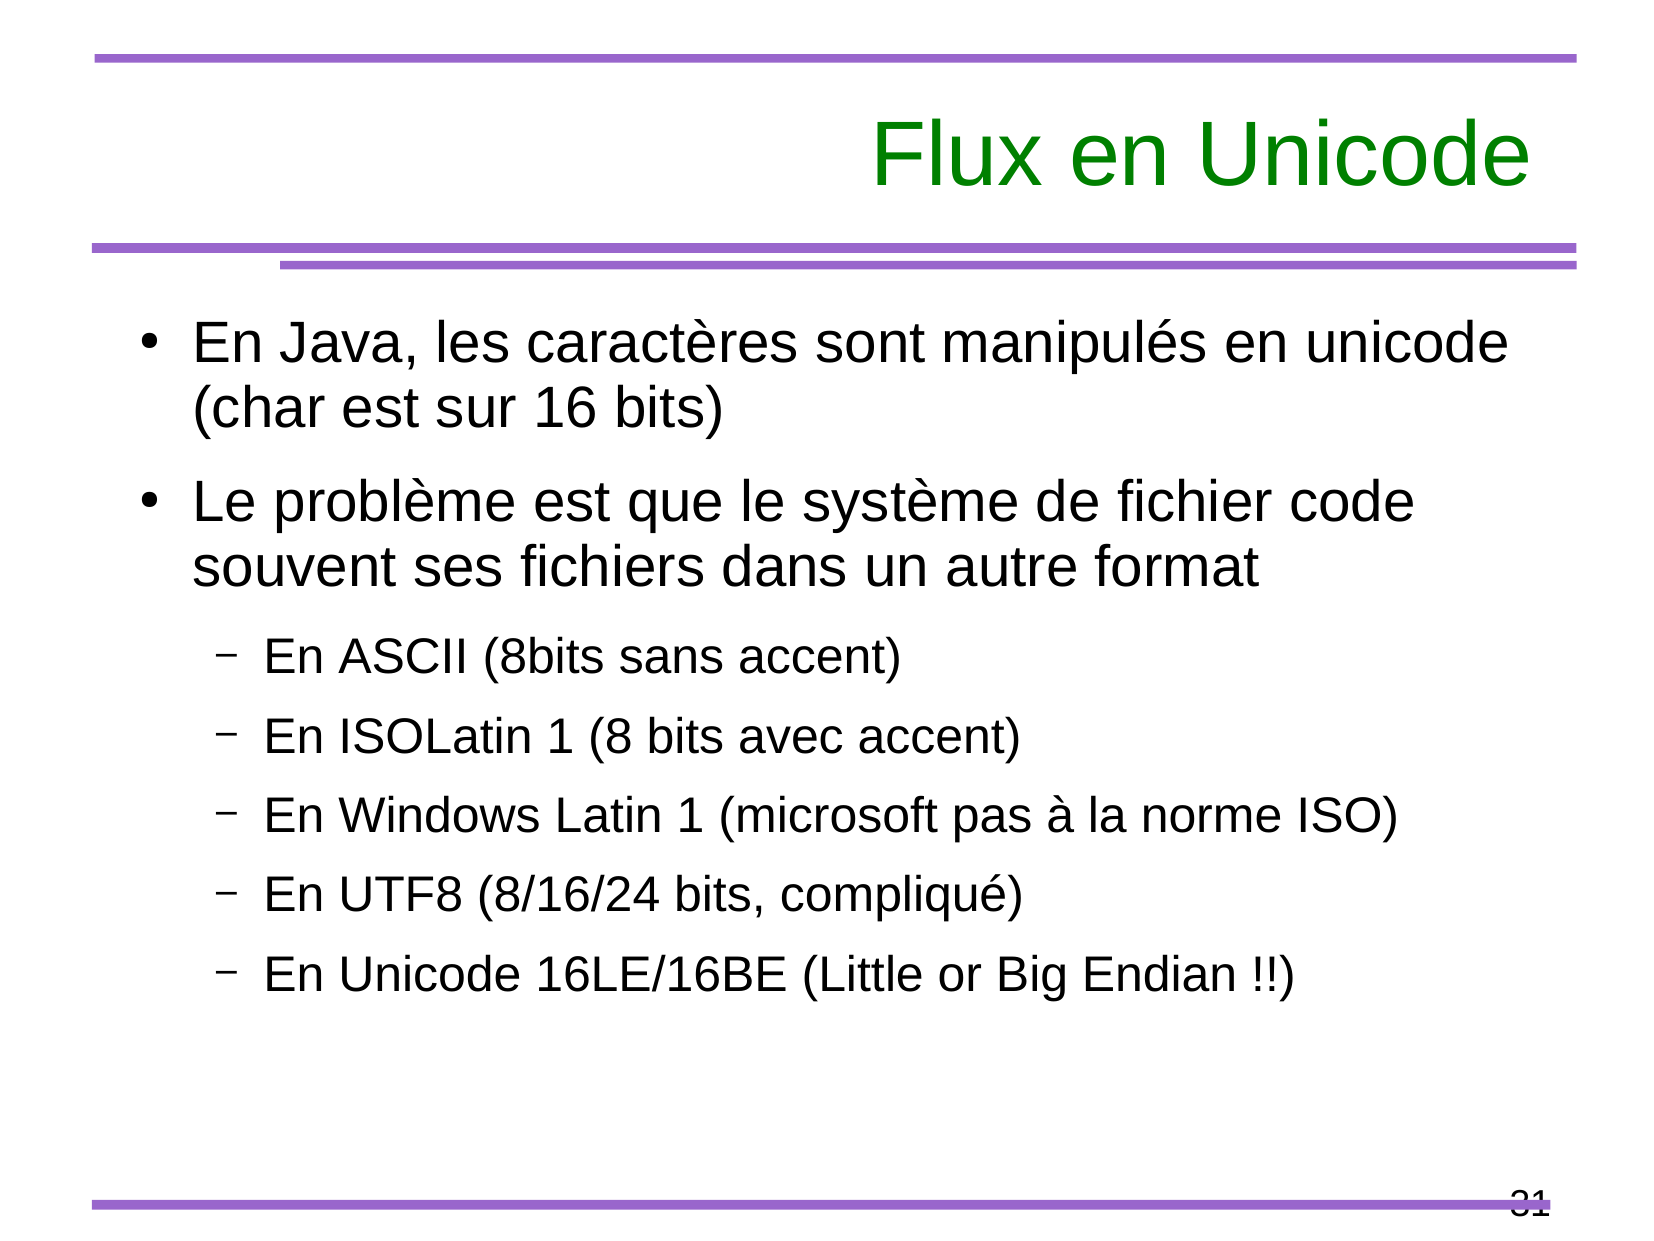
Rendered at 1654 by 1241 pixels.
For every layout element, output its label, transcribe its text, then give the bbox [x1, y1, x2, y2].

title Flux en Unicode [121, 49, 1534, 257]
list En Java, les caractères sont manipulés en unicode (char est sur 16 bits) Le problème est que le système de fichier code souvent ses fichiers dans un autre format En ASCII (8bits sans accent) En ISOLatin 1 (8 bits avec accent) En Windows Latin 1 (microsoft pas à la norme ISO) En UTF8 (8/16/24 bits, compliqué) En Unicode 16LE/16BE (Little or Big Endian !!) [121, 309, 1534, 1091]
